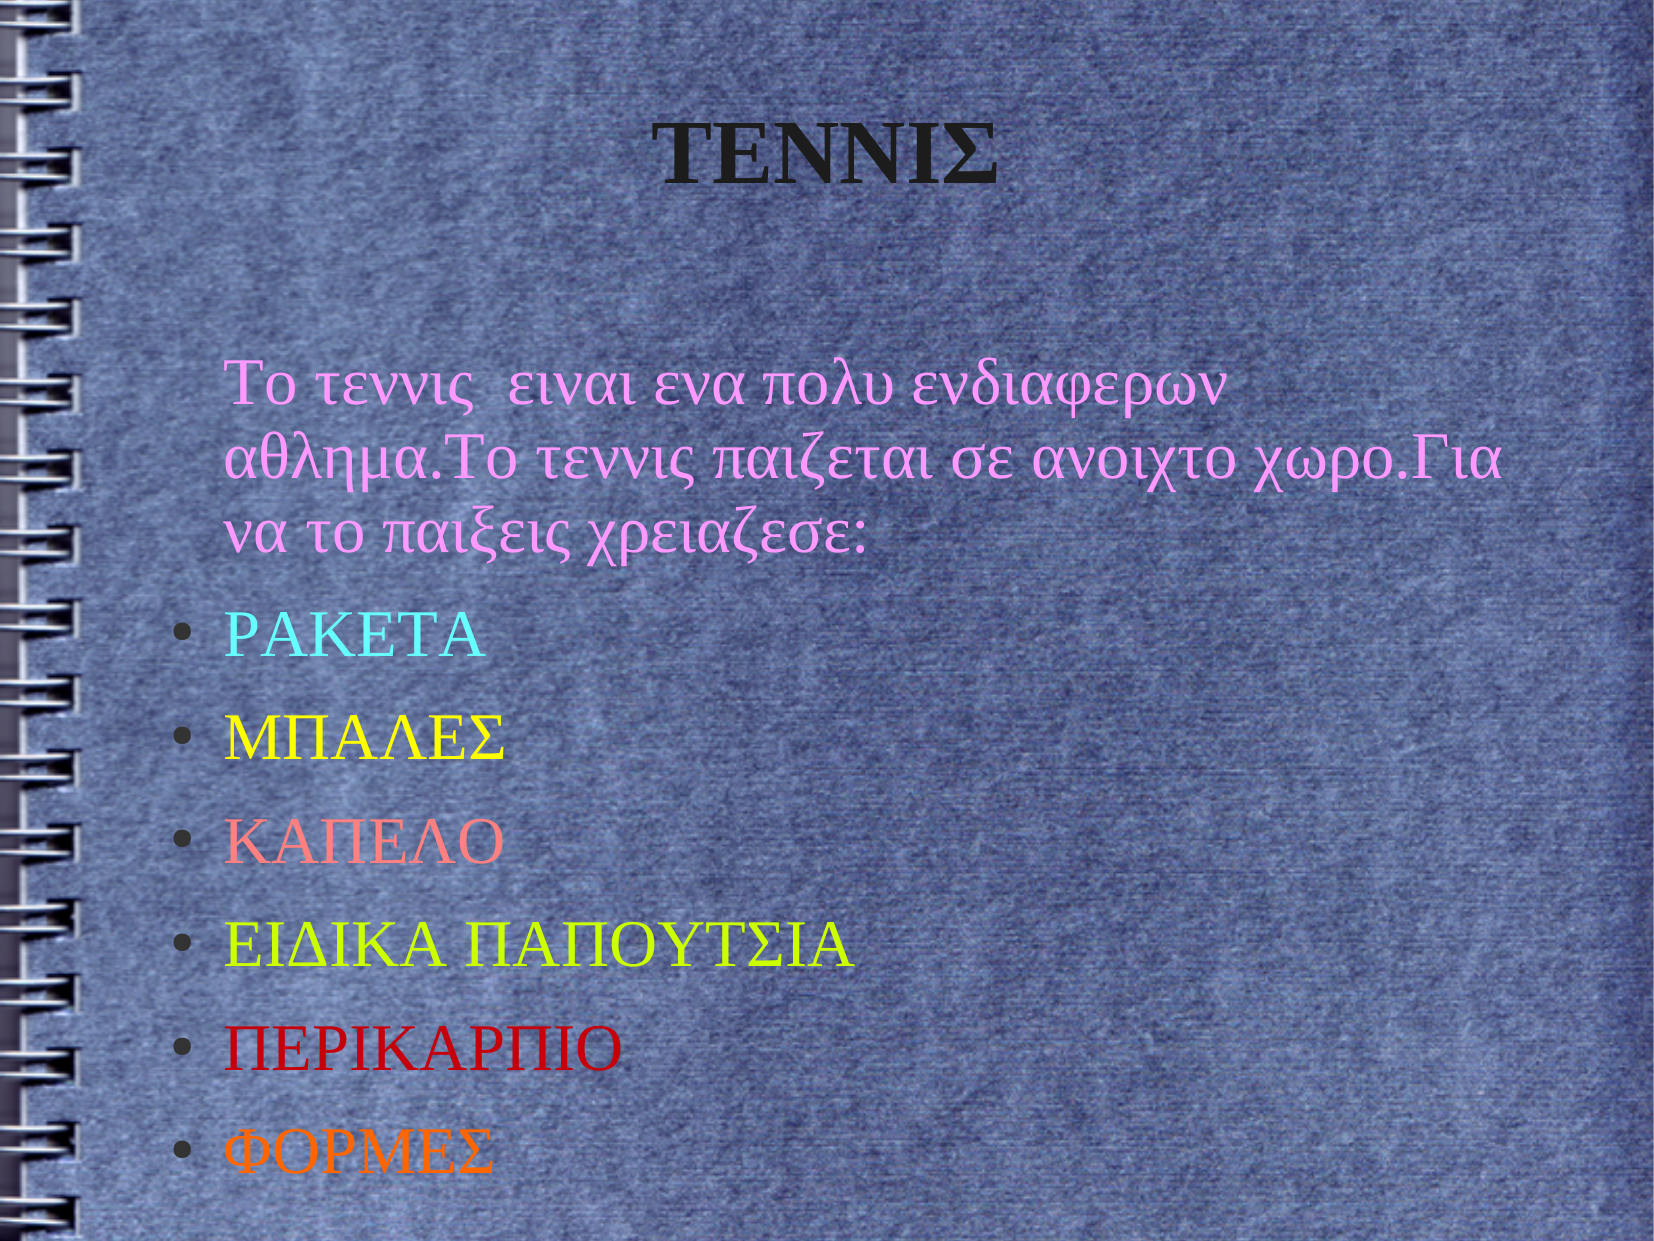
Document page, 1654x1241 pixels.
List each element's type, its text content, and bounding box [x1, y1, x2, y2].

list Το τεννις ειναι ενα πολυ ενδιαφερων αθλημα.Το τεννις παιζεται σε ανοιχτο χωρο.Για να το παιξεις χρειαζεσε: ΡΑΚΕΤΑ ΜΠΑΛΕΣ ΚΑΠΕΛΟ ΕΙΔΙΚΑ ΠΑΠΟΥΤΣΙΑ ΠΕΡΙΚΑΡΠΙΟ ΦΟΡΜΕΣ [152, 344, 1534, 1241]
picture [0, 0, 1654, 1241]
title ΤΕΝΝΙΣ [82, 49, 1571, 257]
